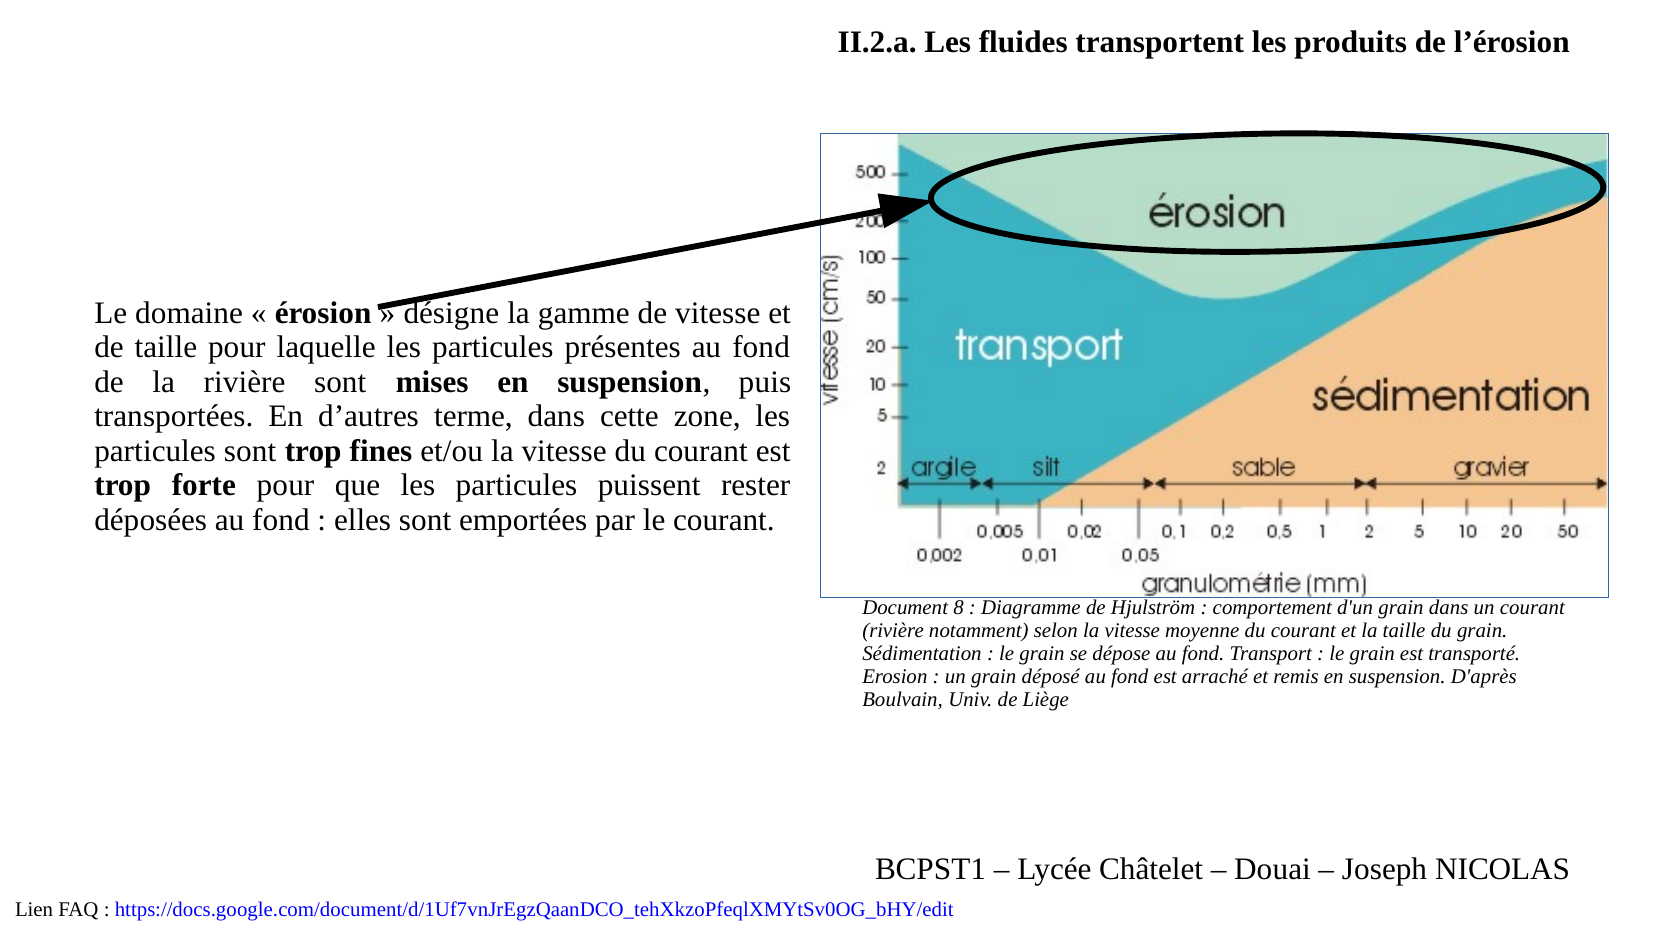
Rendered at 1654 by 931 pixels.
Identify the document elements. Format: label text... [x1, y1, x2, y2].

text_box Le domaine « érosion » désigne la gamme de vitesse et de taille pour laquelle les particules présentes au fond de la rivière sont mises en suspension, puis transportées. En d’autres terme, dans cette zone, les particules sont trop fines et/ou la vitesse du courant est trop forte pour que les particules puissent rester déposées au fond : elles sont emportées par le courant. [94, 295, 792, 875]
text_box II.2.a. Les fluides transportent les produits de l’érosion [637, 5, 1571, 78]
text_box BCPST1 – Lycée Châtelet – Douai – Joseph NICOLAS [637, 832, 1571, 905]
text_box Lien FAQ : https://docs.google.com/document/d/1Uf7vnJrEgzQaanDCO_tehXkzoPfeqlXMYtSv0OG_bHY/edit [0, 897, 993, 931]
picture [820, 133, 1609, 598]
picture [934, 137, 1600, 248]
text_box Document 8 : Diagramme de Hjulström : comportement d'un grain dans un courant (rivière notamment) selon la vitesse moyenne du courant et la taille du grain. Sédimentation : le grain se dépose au fond. Transport : le grain est transporté. Erosion : un grain déposé au fond est arraché et remis en suspension. D'après Boulvain, Univ. de Liège [862, 596, 1584, 733]
picture [820, 133, 1181, 219]
